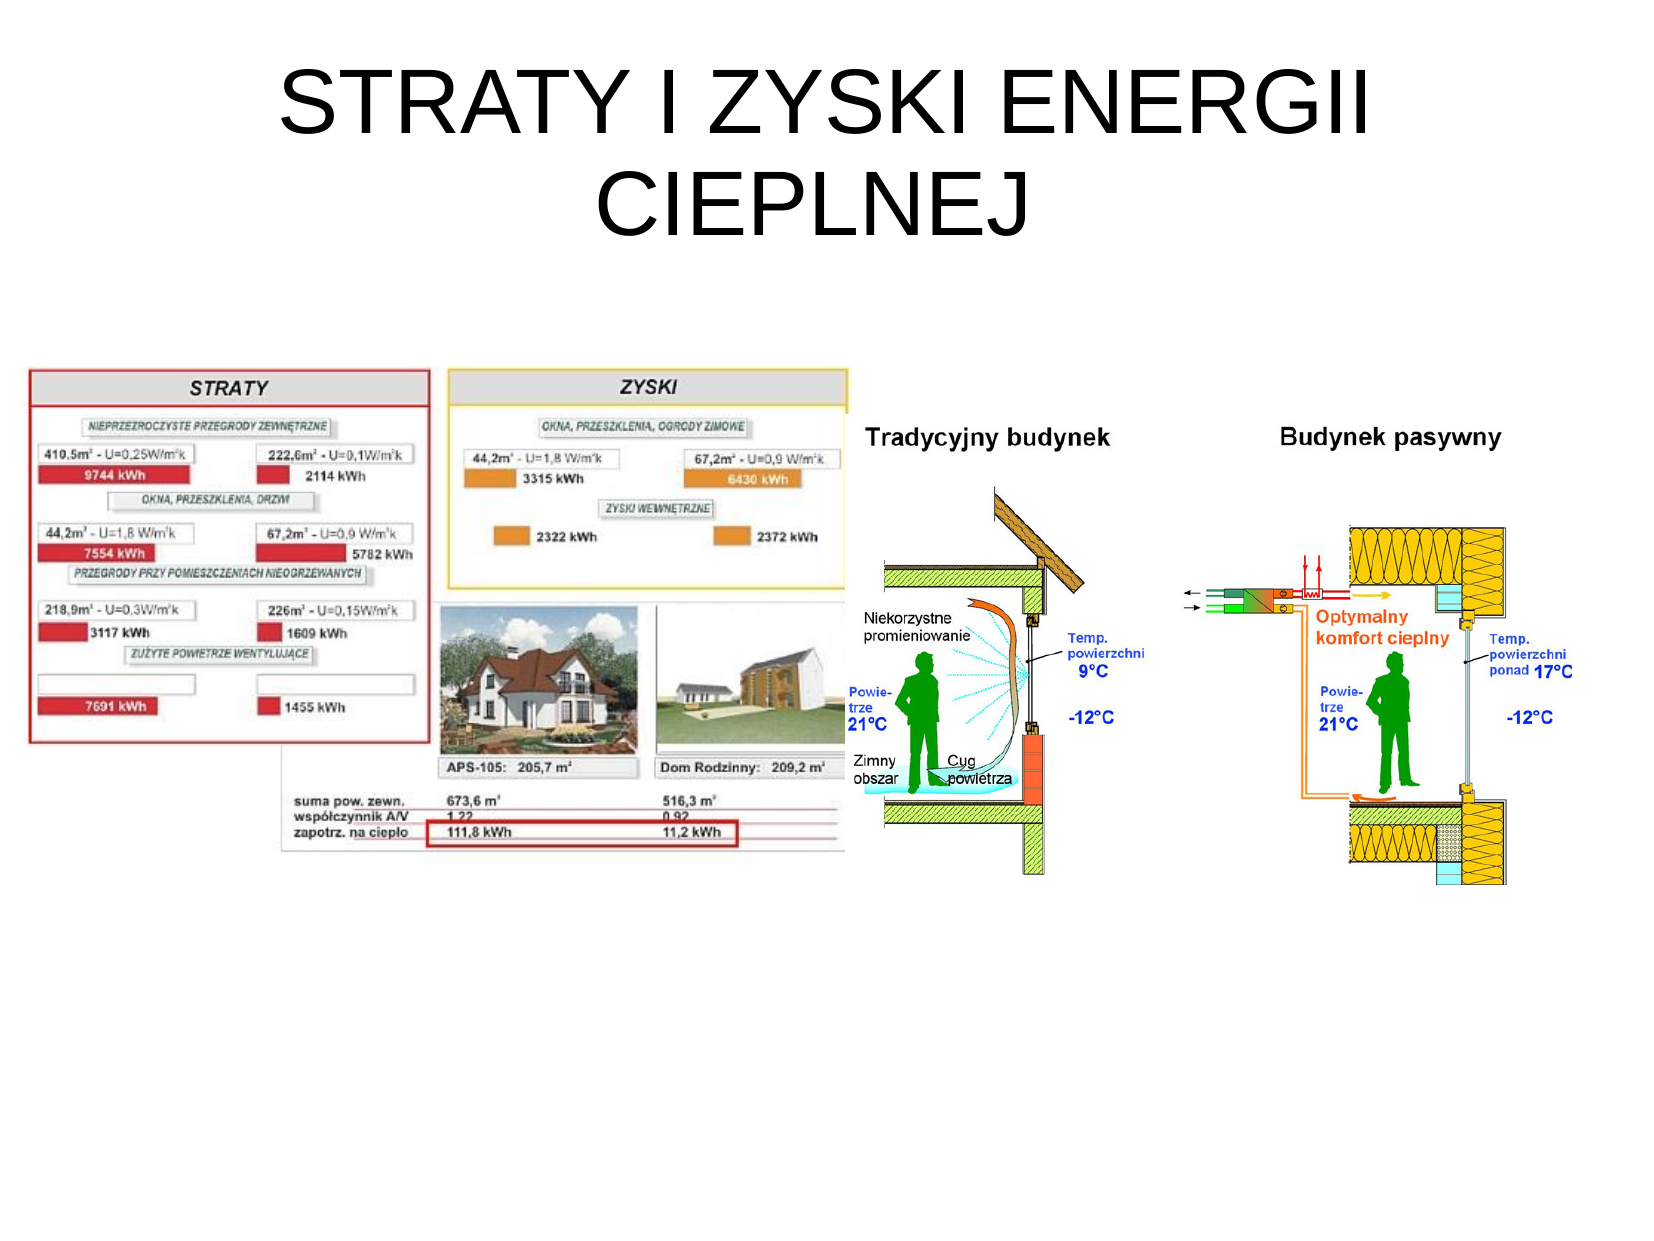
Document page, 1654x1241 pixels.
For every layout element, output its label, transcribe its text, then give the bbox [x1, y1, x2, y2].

title STRATY I ZYSKI ENERGII CIEPLNEJ [82, 49, 1571, 257]
picture [23, 366, 1572, 885]
